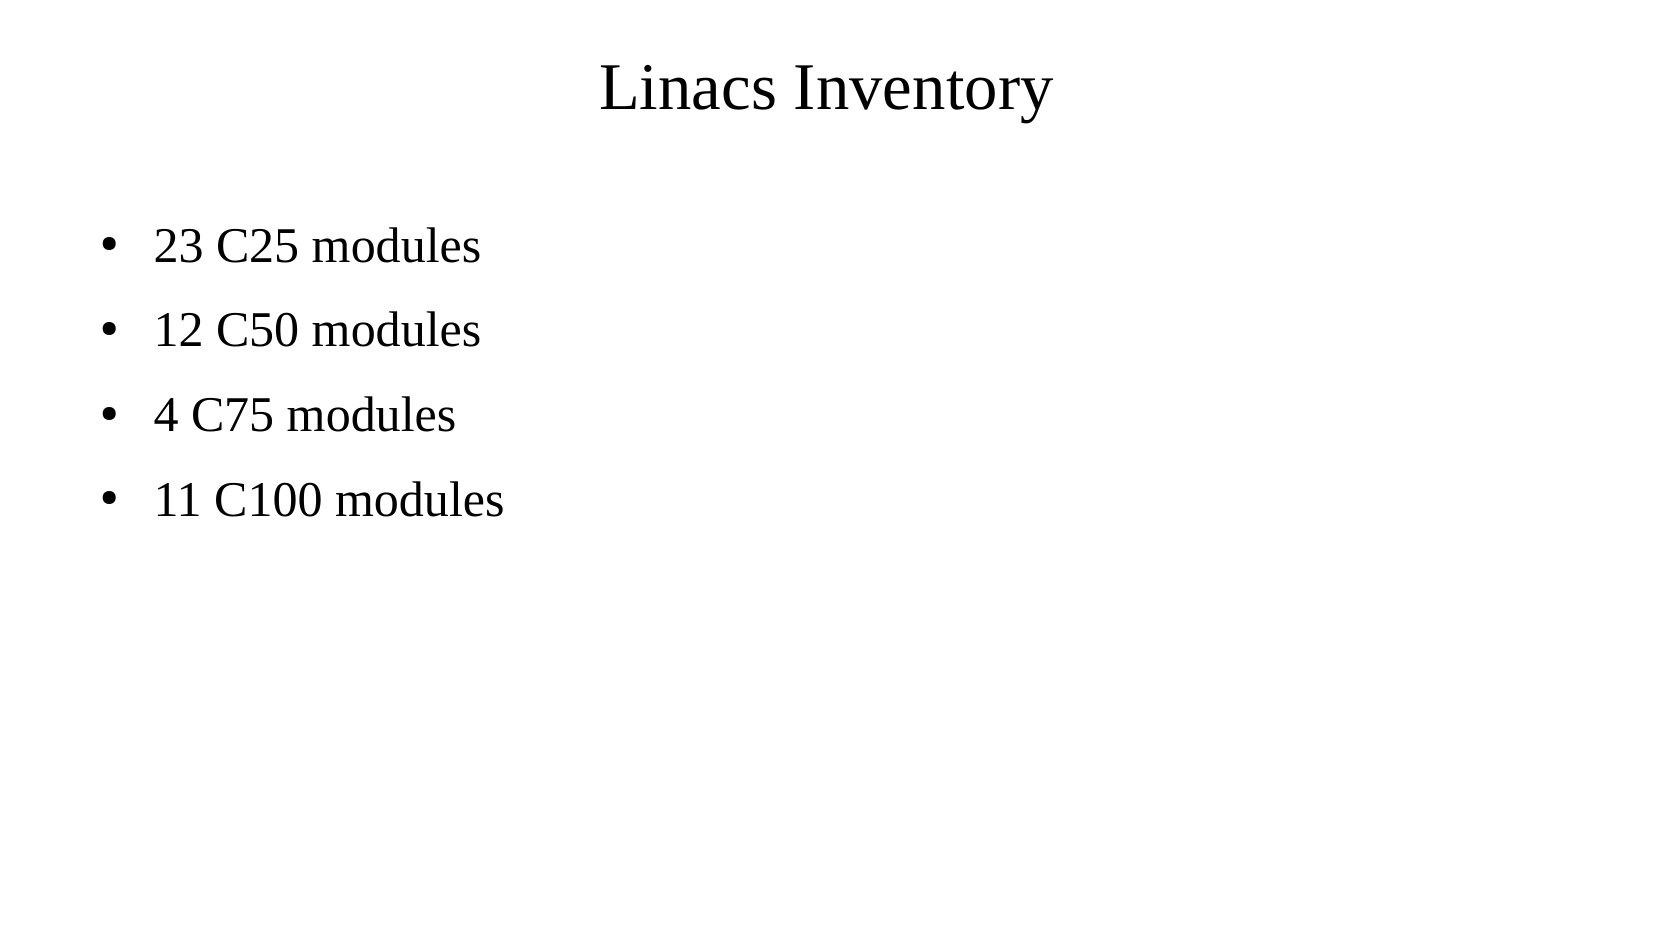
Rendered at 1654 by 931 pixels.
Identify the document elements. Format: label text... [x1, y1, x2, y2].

title Linacs Inventory [82, 37, 1571, 138]
list 23 C25 modules 12 C50 modules 4 C75 modules 11 C100 modules [82, 217, 1571, 758]
